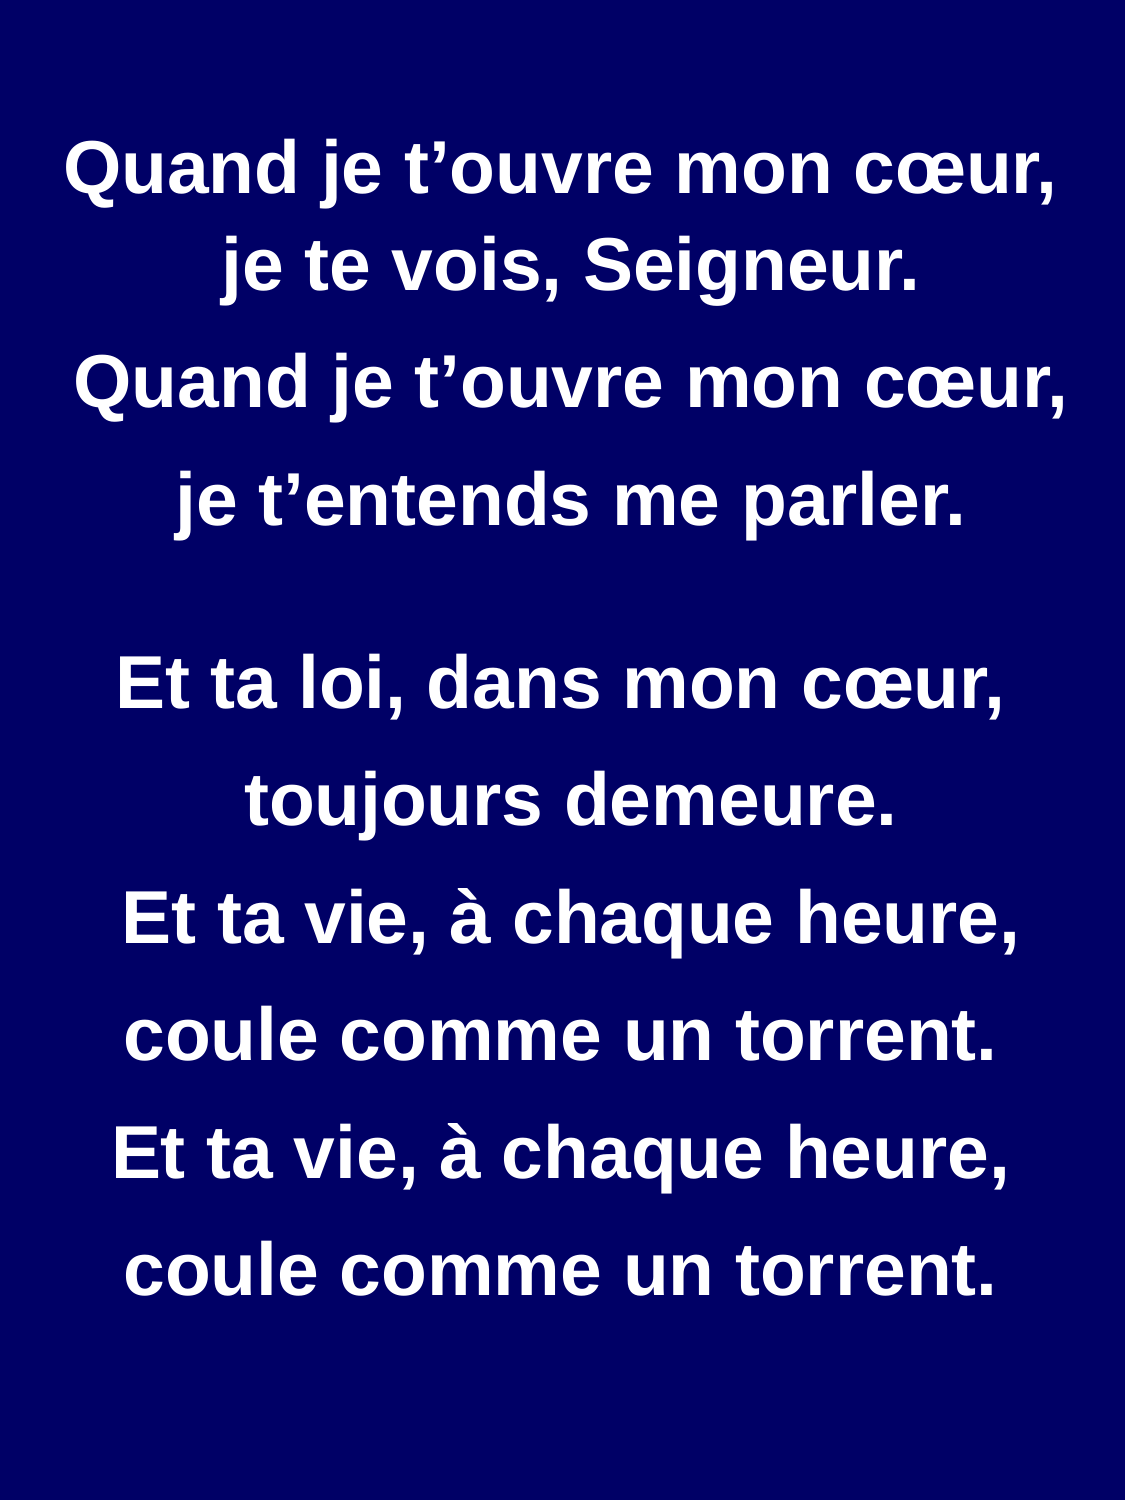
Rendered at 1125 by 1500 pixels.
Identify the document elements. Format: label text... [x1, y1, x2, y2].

text_box Quand je t’ouvre mon cœur, je te vois, Seigneur. Quand je t’ouvre mon cœur, je t’entends me parler. Et ta loi, dans mon cœur, toujours demeure. Et ta vie, à chaque heure, coule comme un torrent. Et ta vie, à chaque heure, coule comme un torrent. [11, 35, 1110, 1441]
